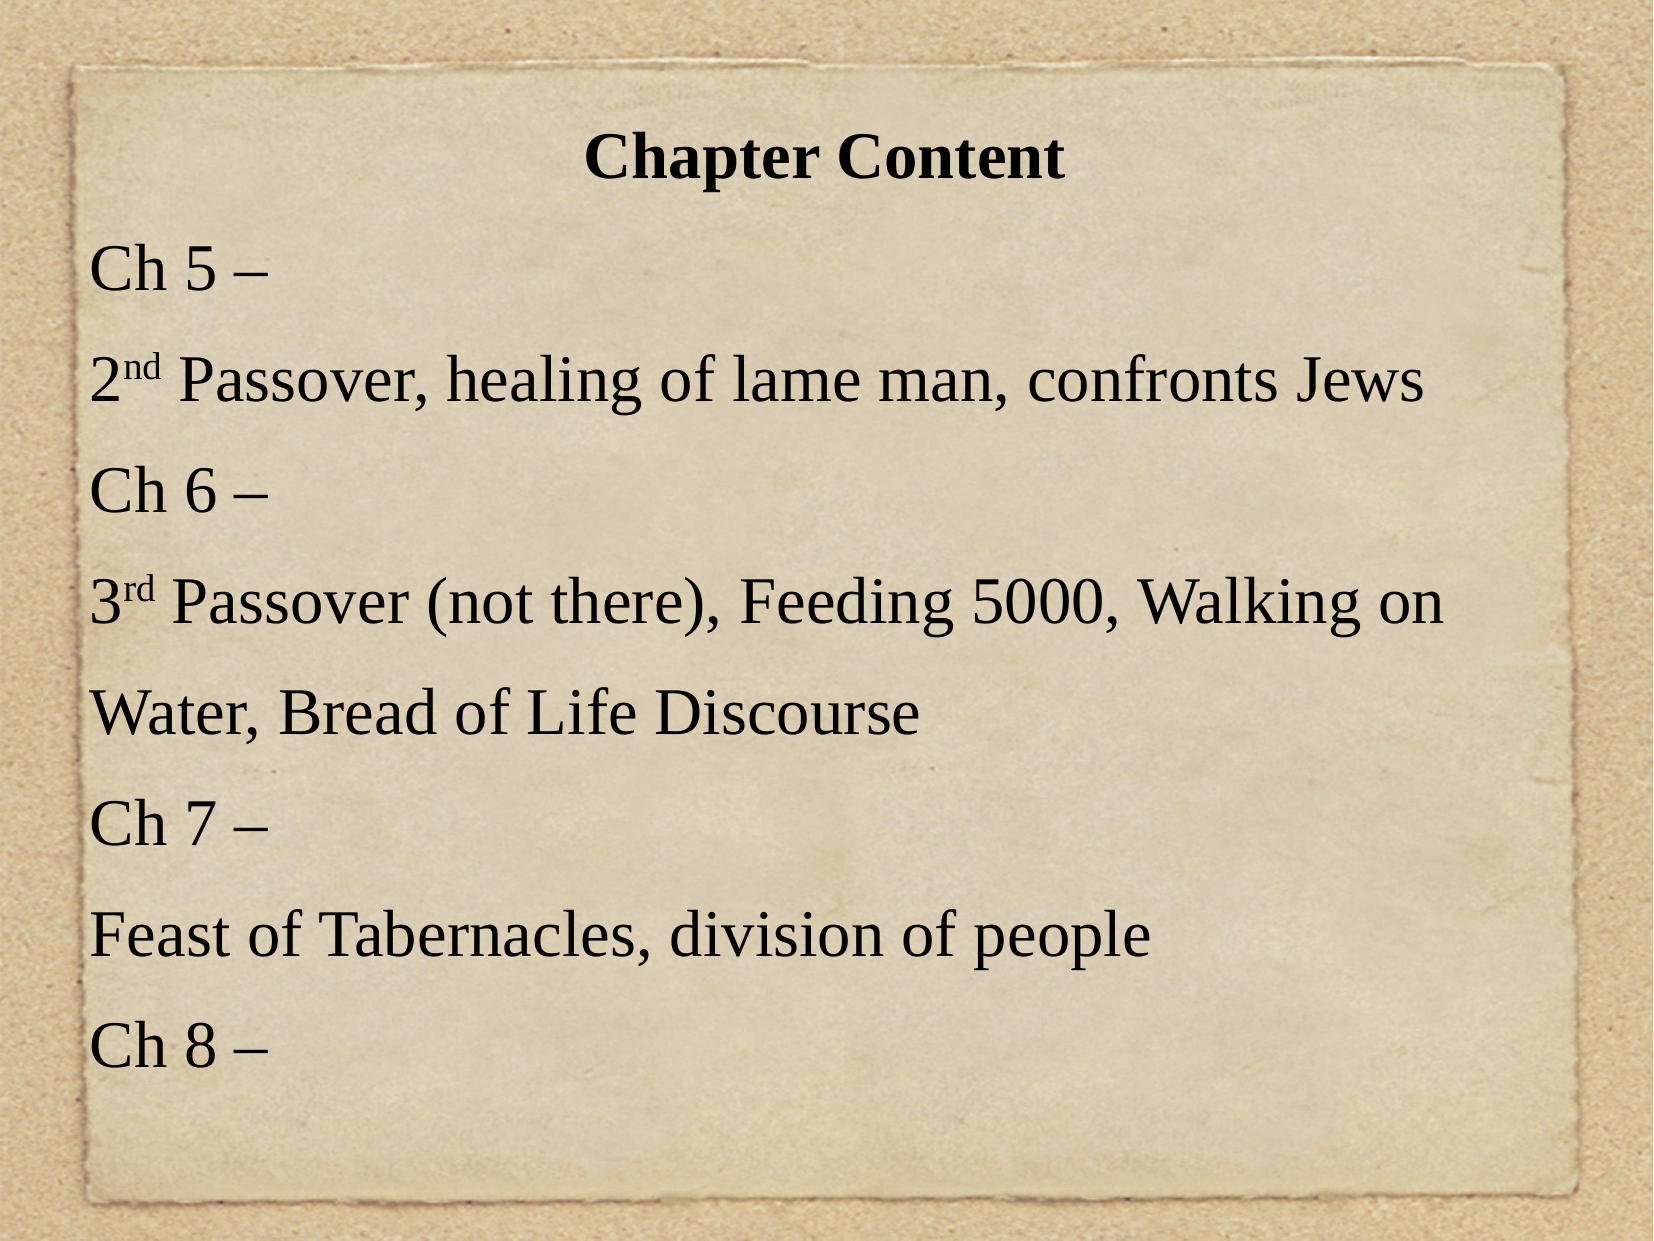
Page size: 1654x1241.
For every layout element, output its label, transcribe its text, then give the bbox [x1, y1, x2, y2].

text_box Chapter Content Ch 5 – 2nd Passover, healing of lame man, confronts Jews Ch 6 – 3rd Passover (not there), Feeding 5000, Walking on Water, Bread of Life Discourse Ch 7 – Feast of Tabernacles, division of people Ch 8 – [75, 75, 1576, 1173]
picture [0, 0, 1654, 1241]
